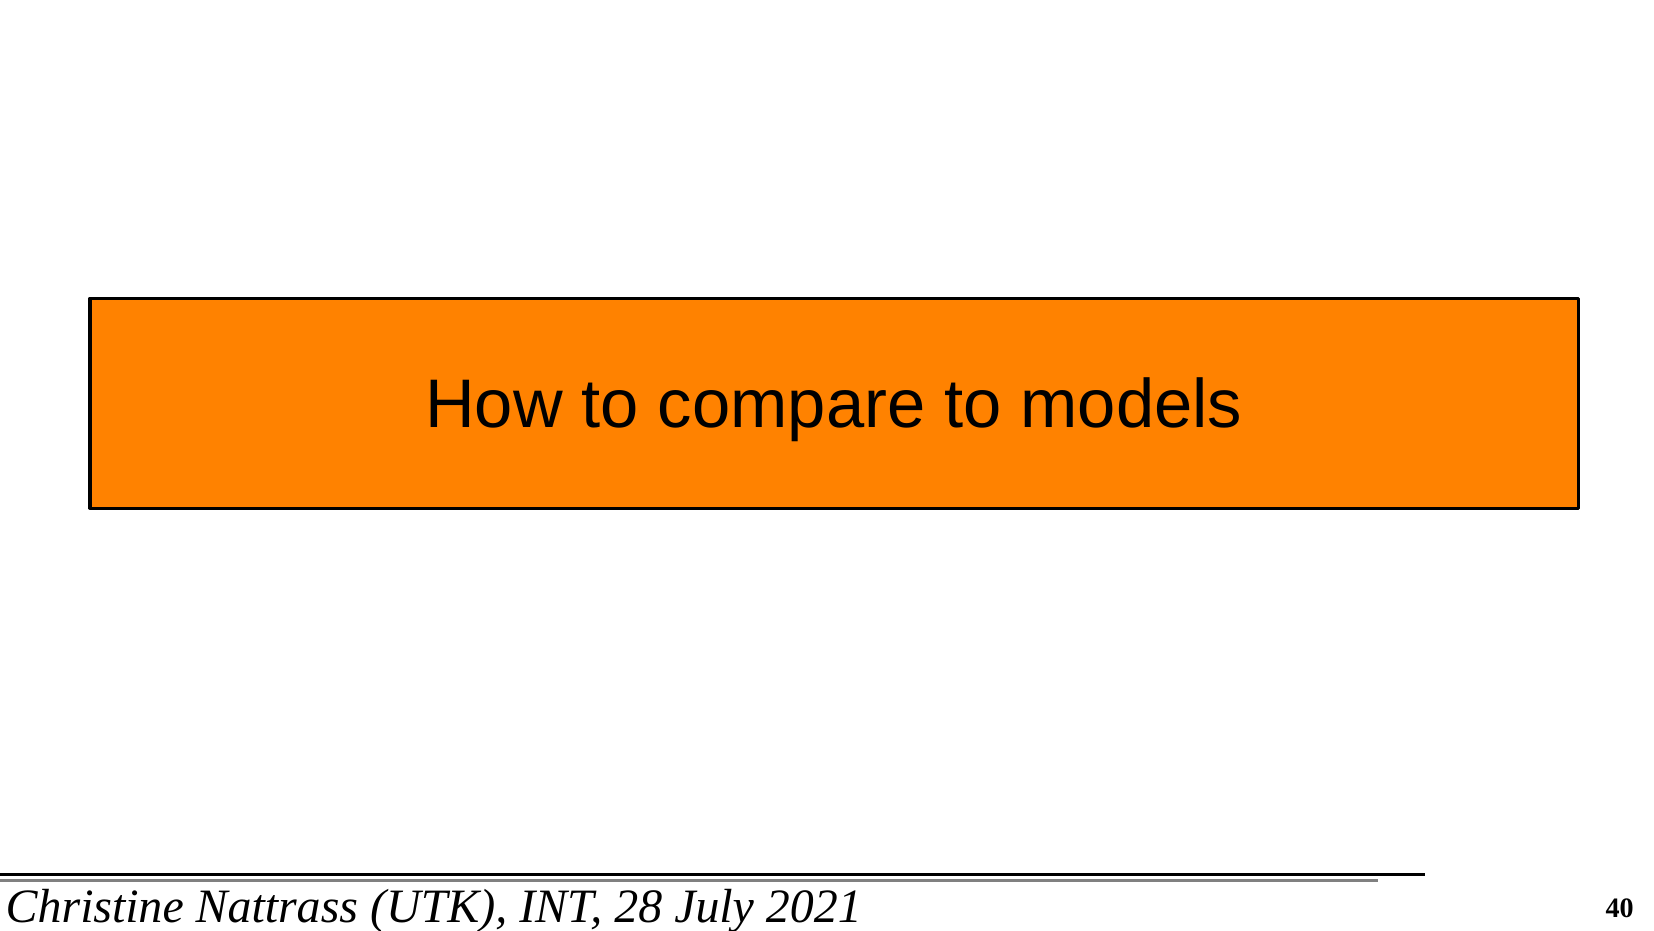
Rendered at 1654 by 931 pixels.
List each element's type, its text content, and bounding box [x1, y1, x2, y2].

title How to compare to models [90, 298, 1579, 509]
